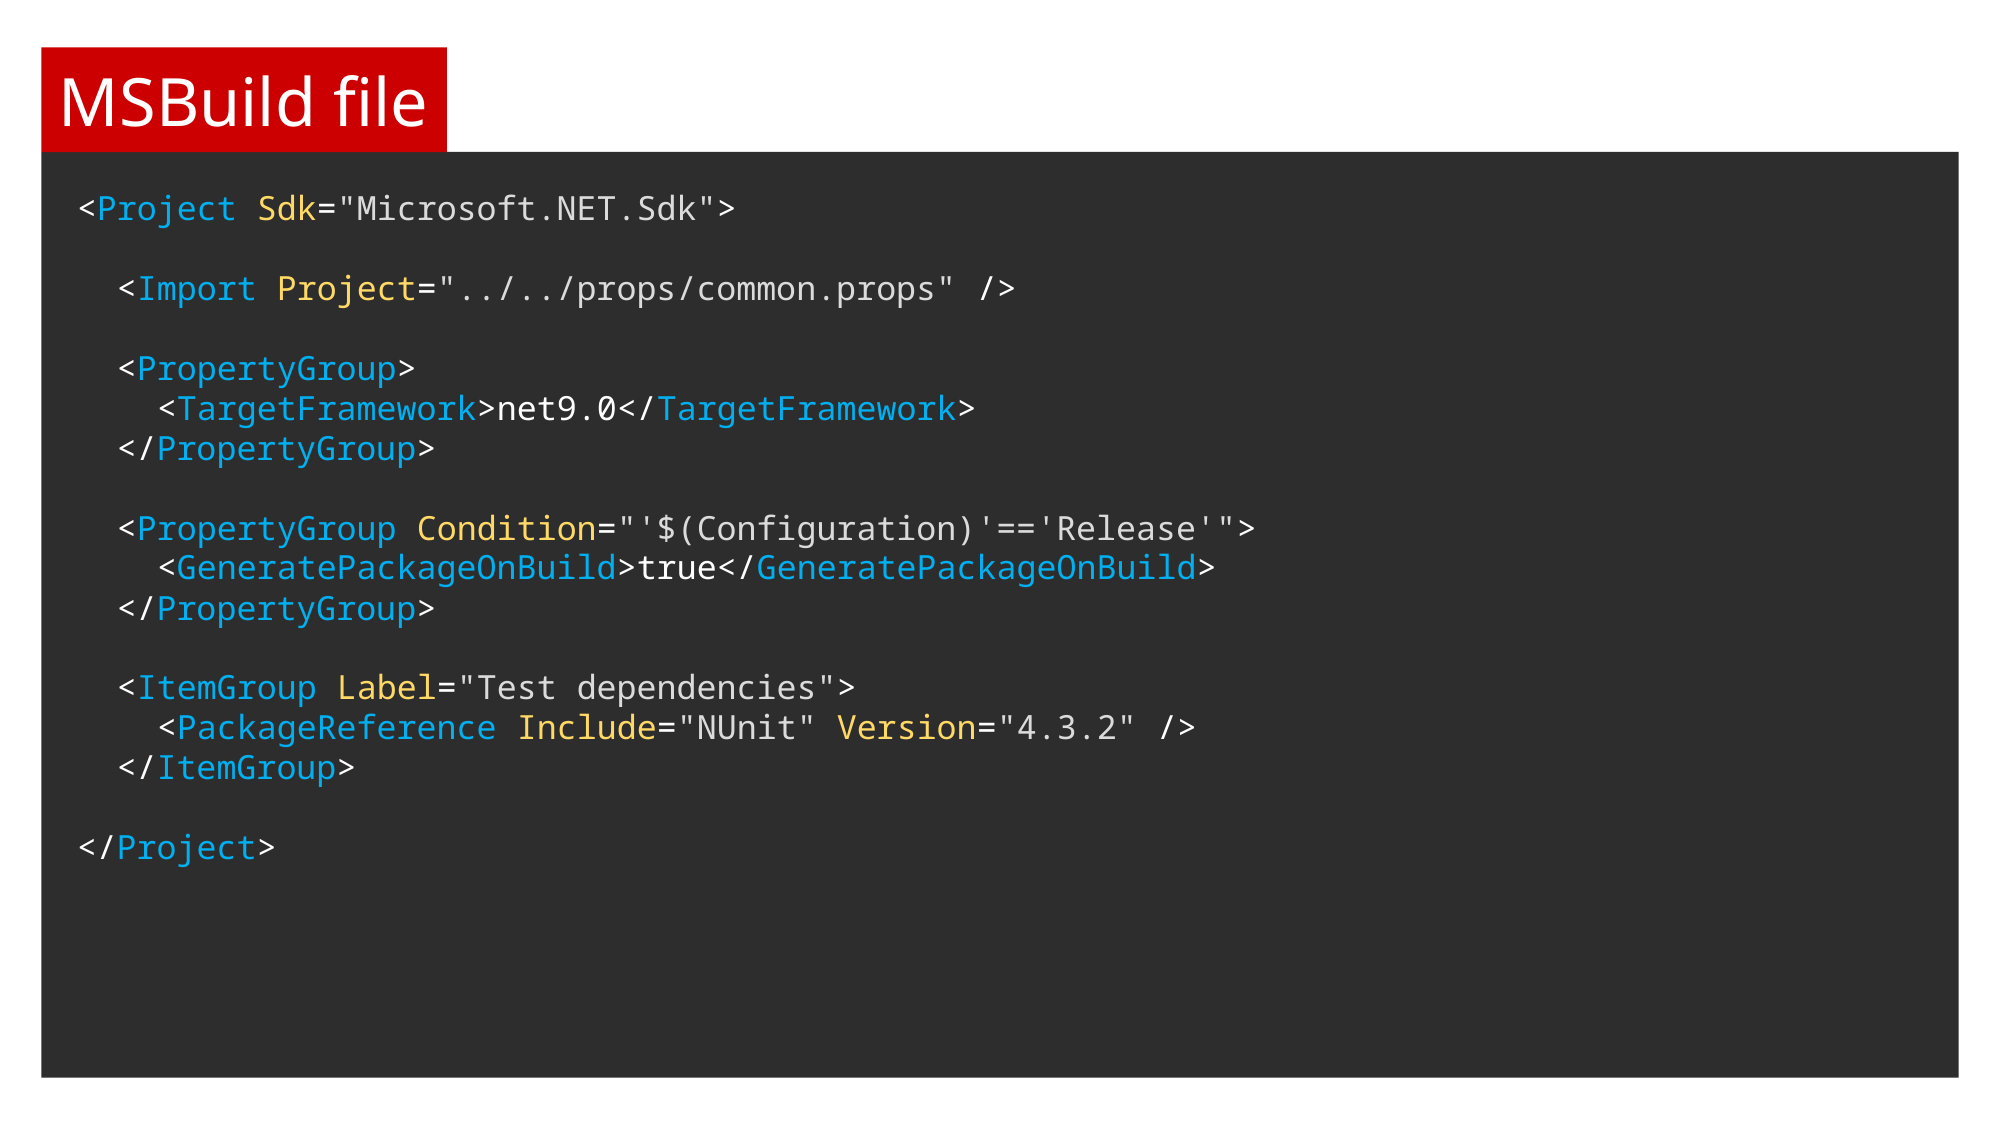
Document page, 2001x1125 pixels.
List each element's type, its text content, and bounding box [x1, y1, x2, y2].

text_box [41, 152, 1959, 1078]
text_box MSBuild file [41, 47, 436, 153]
text_box <Project Sdk="Microsoft.NET.Sdk"> <Import Project="../../props/common.props" /> <PropertyGroup> <TargetFramework>net9.0</TargetFramework> </PropertyGroup> <PropertyGroup Condition="'$(Configuration)'=='Release'"> <GeneratePackageOnBuild>true</GeneratePackageOnBuild> </PropertyGroup> <ItemGroup Label="Test dependencies"> <PackageReference Include="NUnit" Version="4.3.2" /> </ItemGroup> </Project> [41, 152, 1897, 881]
